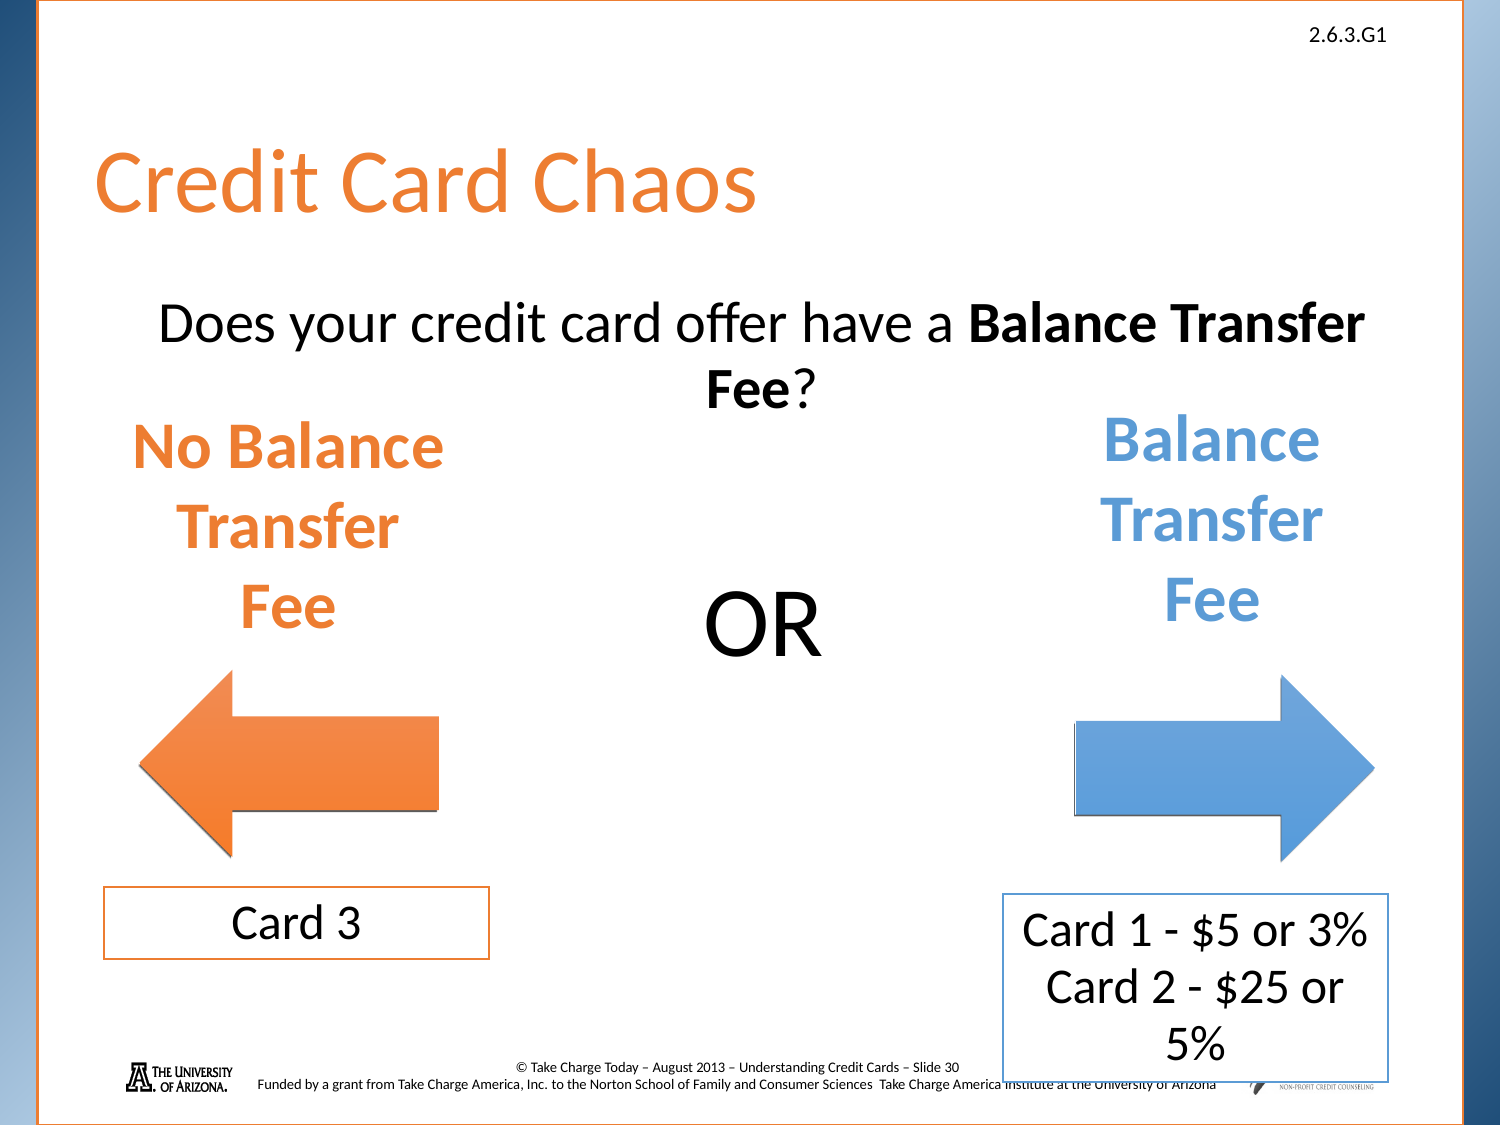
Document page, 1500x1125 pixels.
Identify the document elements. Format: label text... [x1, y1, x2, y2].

text_box Balance Transfer Fee [1043, 387, 1382, 625]
text_box [138, 669, 439, 858]
text_box Card 1 - $5 or 3% Card 2 - $25 or 5% [1003, 893, 1388, 1082]
title Credit Card Chaos [74, 12, 1388, 242]
text_box No Balance Transfer Fee [113, 394, 464, 707]
text_box Card 3 [104, 886, 489, 960]
list Does your credit card offer have a Balance Transfer Fee? [137, 279, 1388, 1013]
text_box [1074, 674, 1376, 862]
text_box OR [644, 549, 883, 700]
